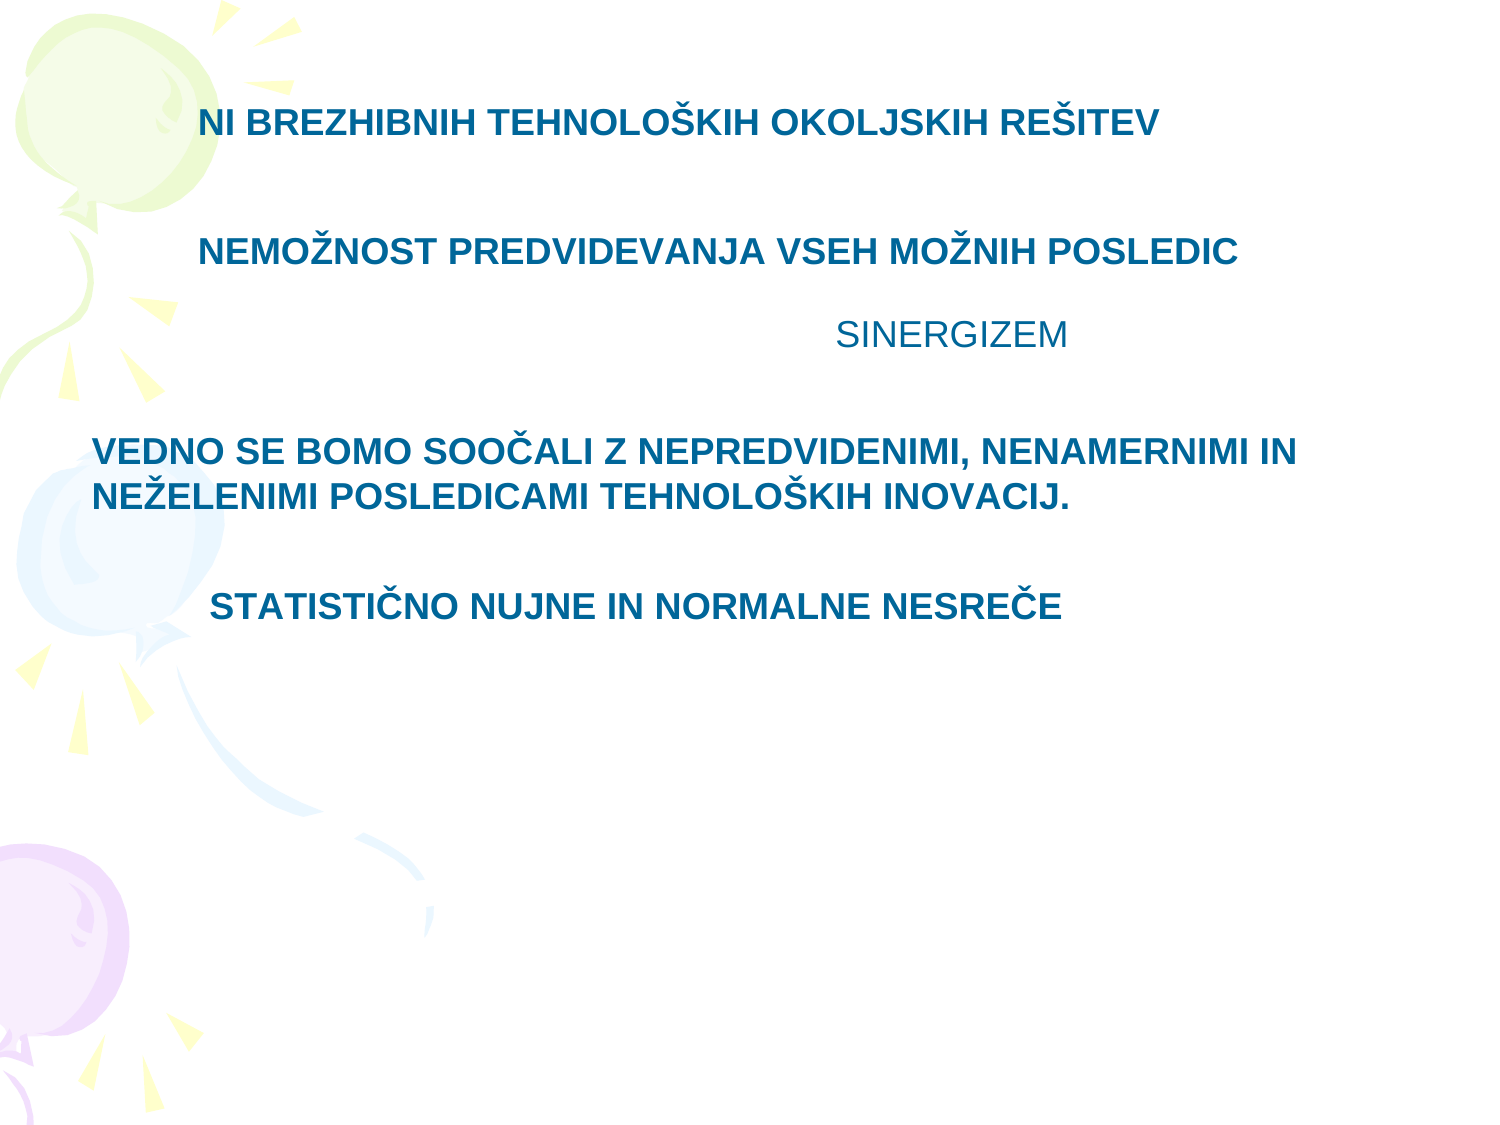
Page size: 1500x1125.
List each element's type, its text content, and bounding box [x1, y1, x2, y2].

text_box NEMOŽNOST PREDVIDEVANJA VSEH MOŽNIH POSLEDIC [183, 219, 1266, 281]
text_box SINERGIZEM [820, 302, 1095, 363]
text_box VEDNO SE BOMO SOOČALI Z NEPREDVIDENIMI, NENAMERNIMI IN NEŽELENIMI POSLEDICAMI TEHNOLOŠKIH INOVACIJ. [76, 419, 1377, 525]
text_box NI BREZHIBNIH TEHNOLOŠKIH OKOLJSKIH REŠITEV [183, 89, 1176, 151]
text_box STATISTIČNO NUJNE IN NORMALNE NESREČE [194, 574, 1181, 635]
